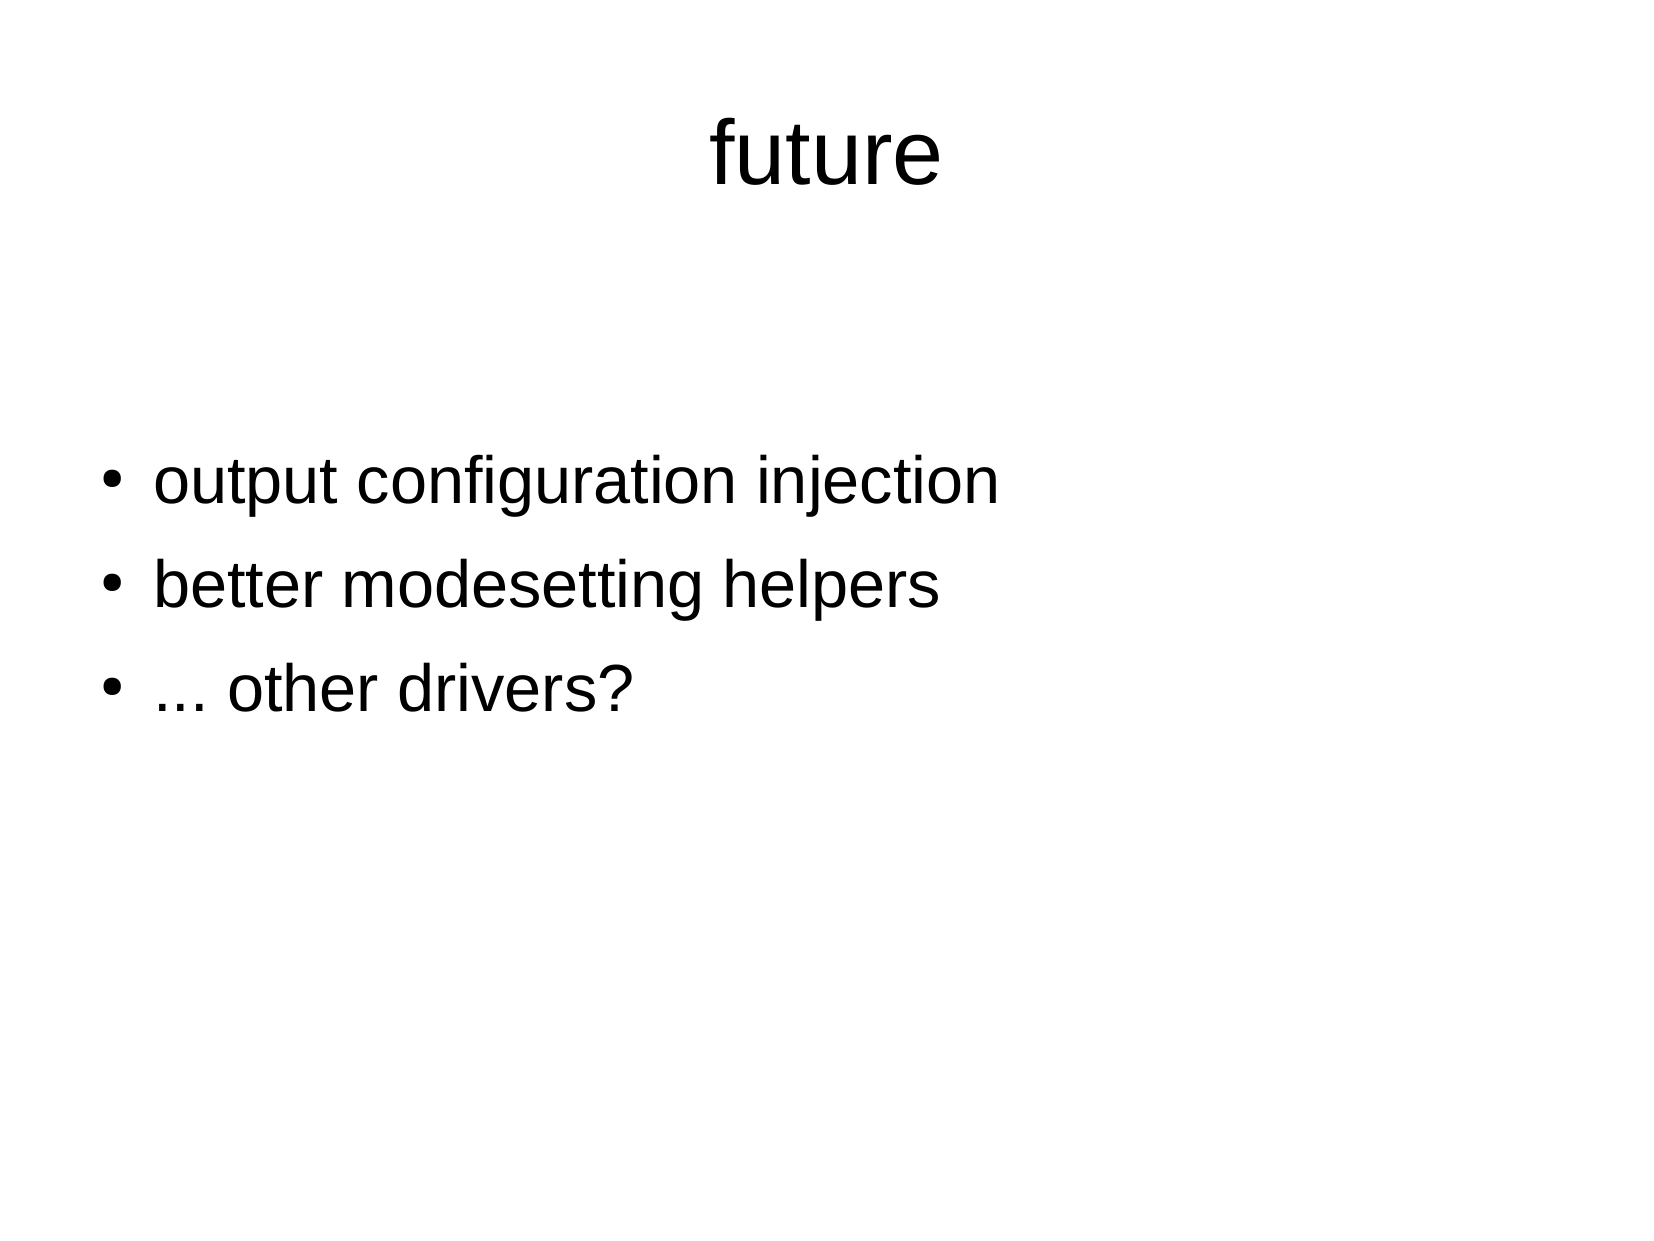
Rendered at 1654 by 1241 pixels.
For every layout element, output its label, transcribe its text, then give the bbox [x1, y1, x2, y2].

title future [82, 49, 1571, 257]
list output configuration injection better modesetting helpers ... other drivers? [82, 442, 1571, 1032]
